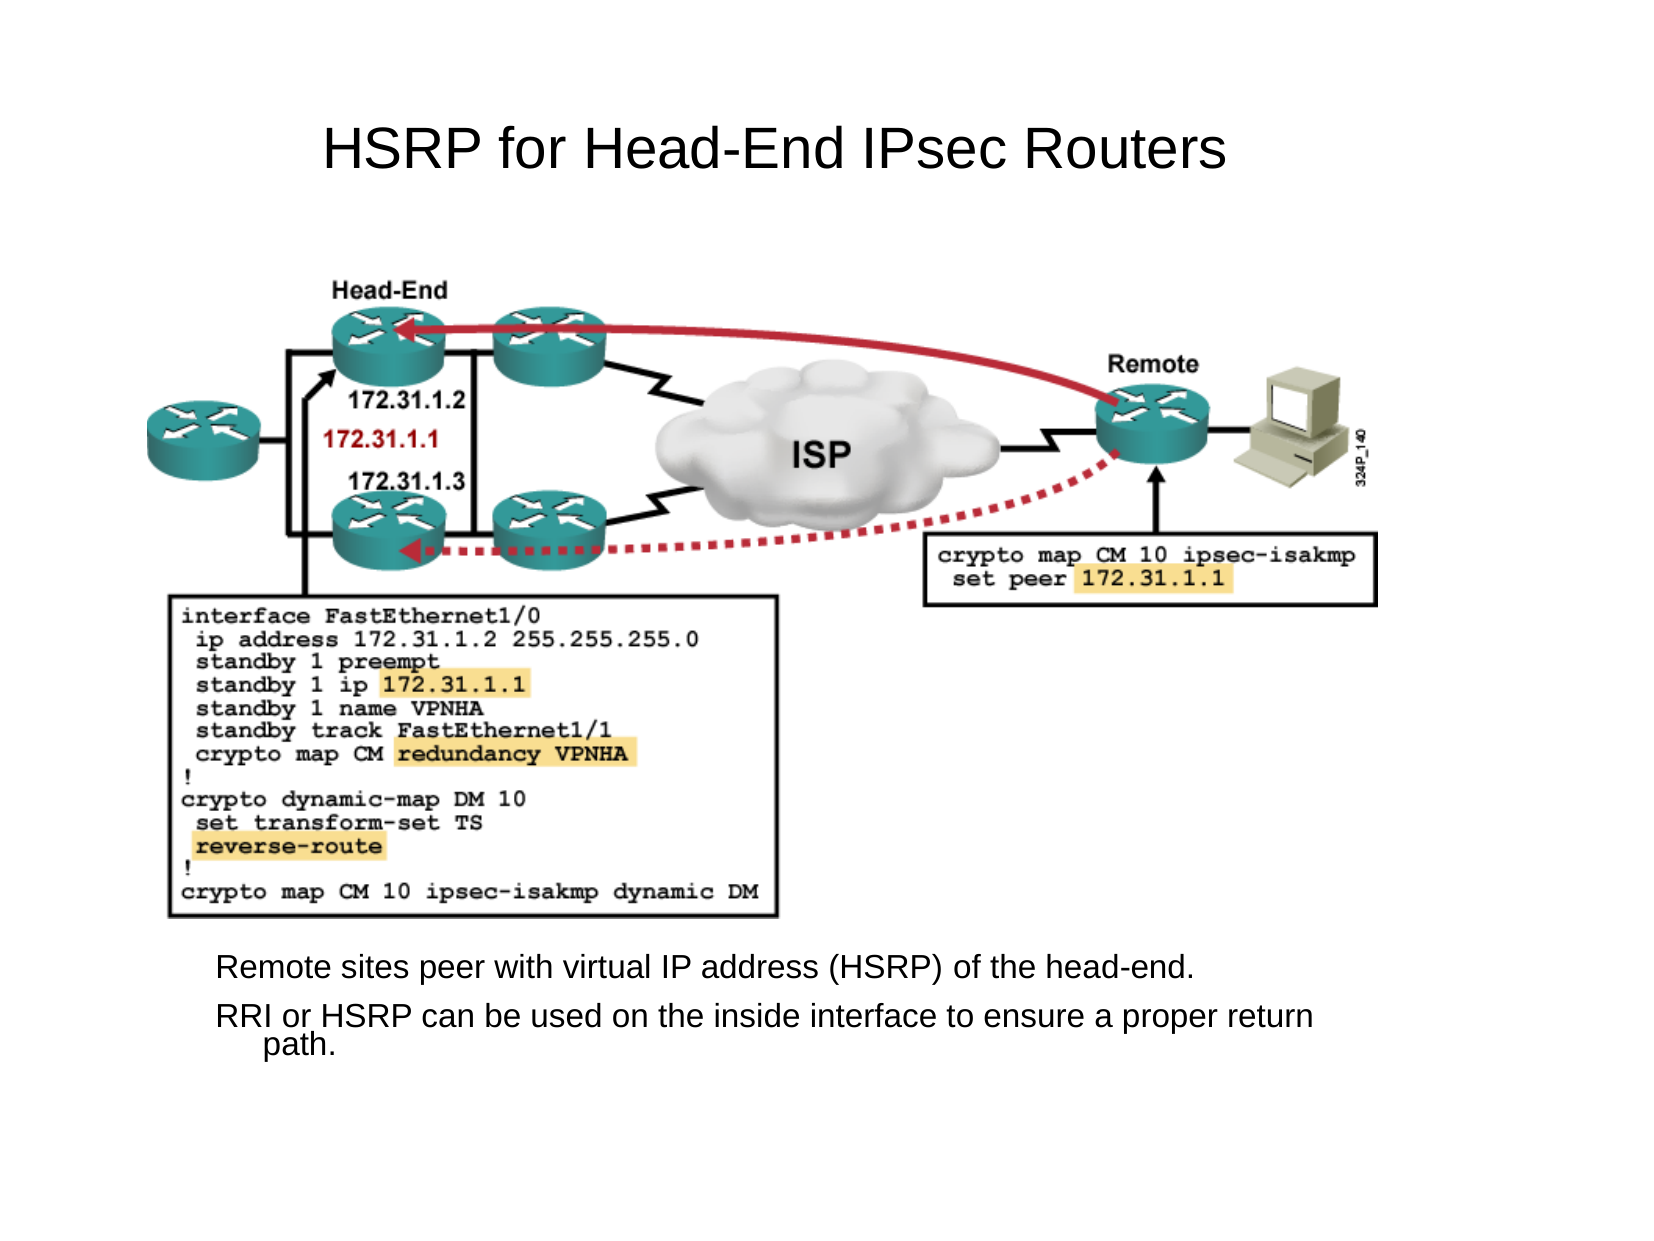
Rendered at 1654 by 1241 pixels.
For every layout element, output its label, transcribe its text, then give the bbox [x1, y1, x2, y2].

title HSRP for Head-End IPsec Routers [107, 49, 1444, 188]
picture [147, 274, 1378, 919]
list Remote sites peer with virtual IP address (HSRP) of the head-end. RRI or HSRP can be used on the inside interface to ensure a proper return path. [107, 950, 1411, 1078]
